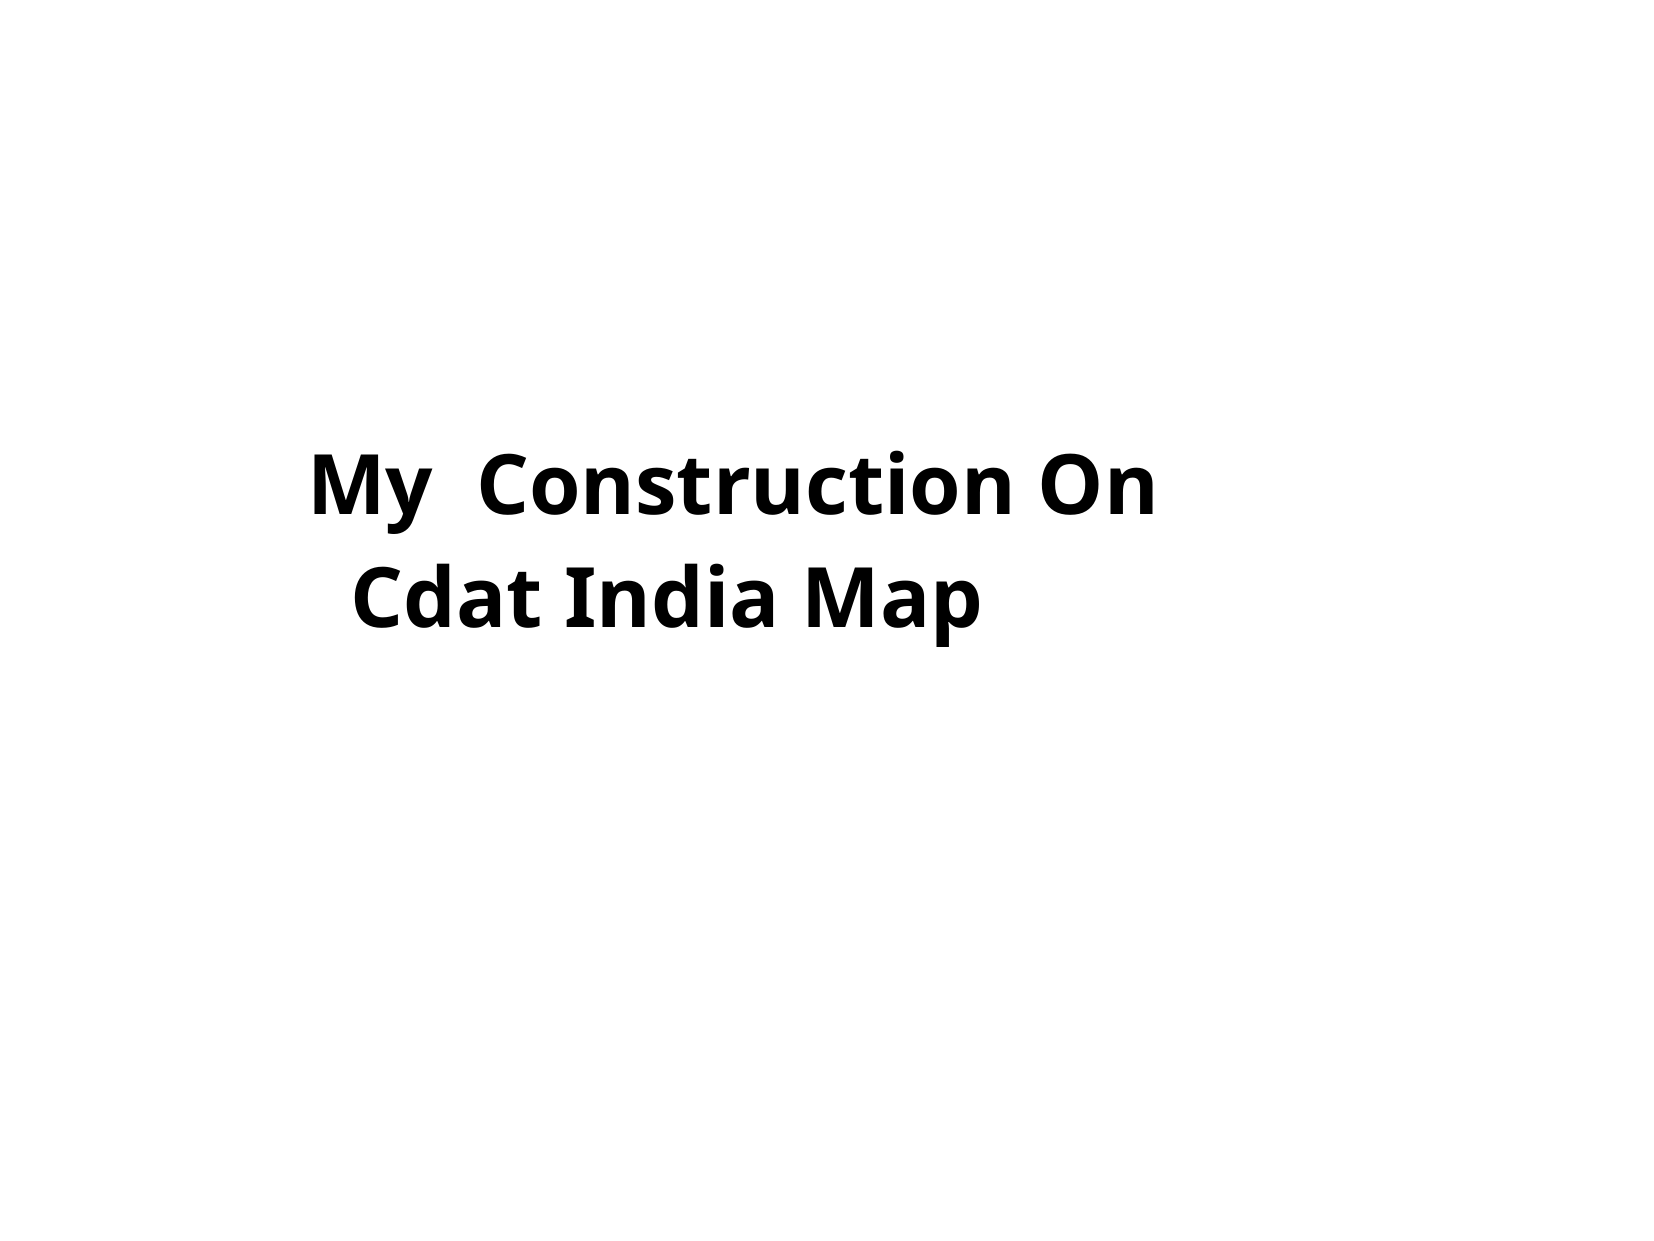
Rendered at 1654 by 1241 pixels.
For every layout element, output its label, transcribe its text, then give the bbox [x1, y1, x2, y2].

text_box My Construction On Cdat India Map [292, 417, 1362, 663]
